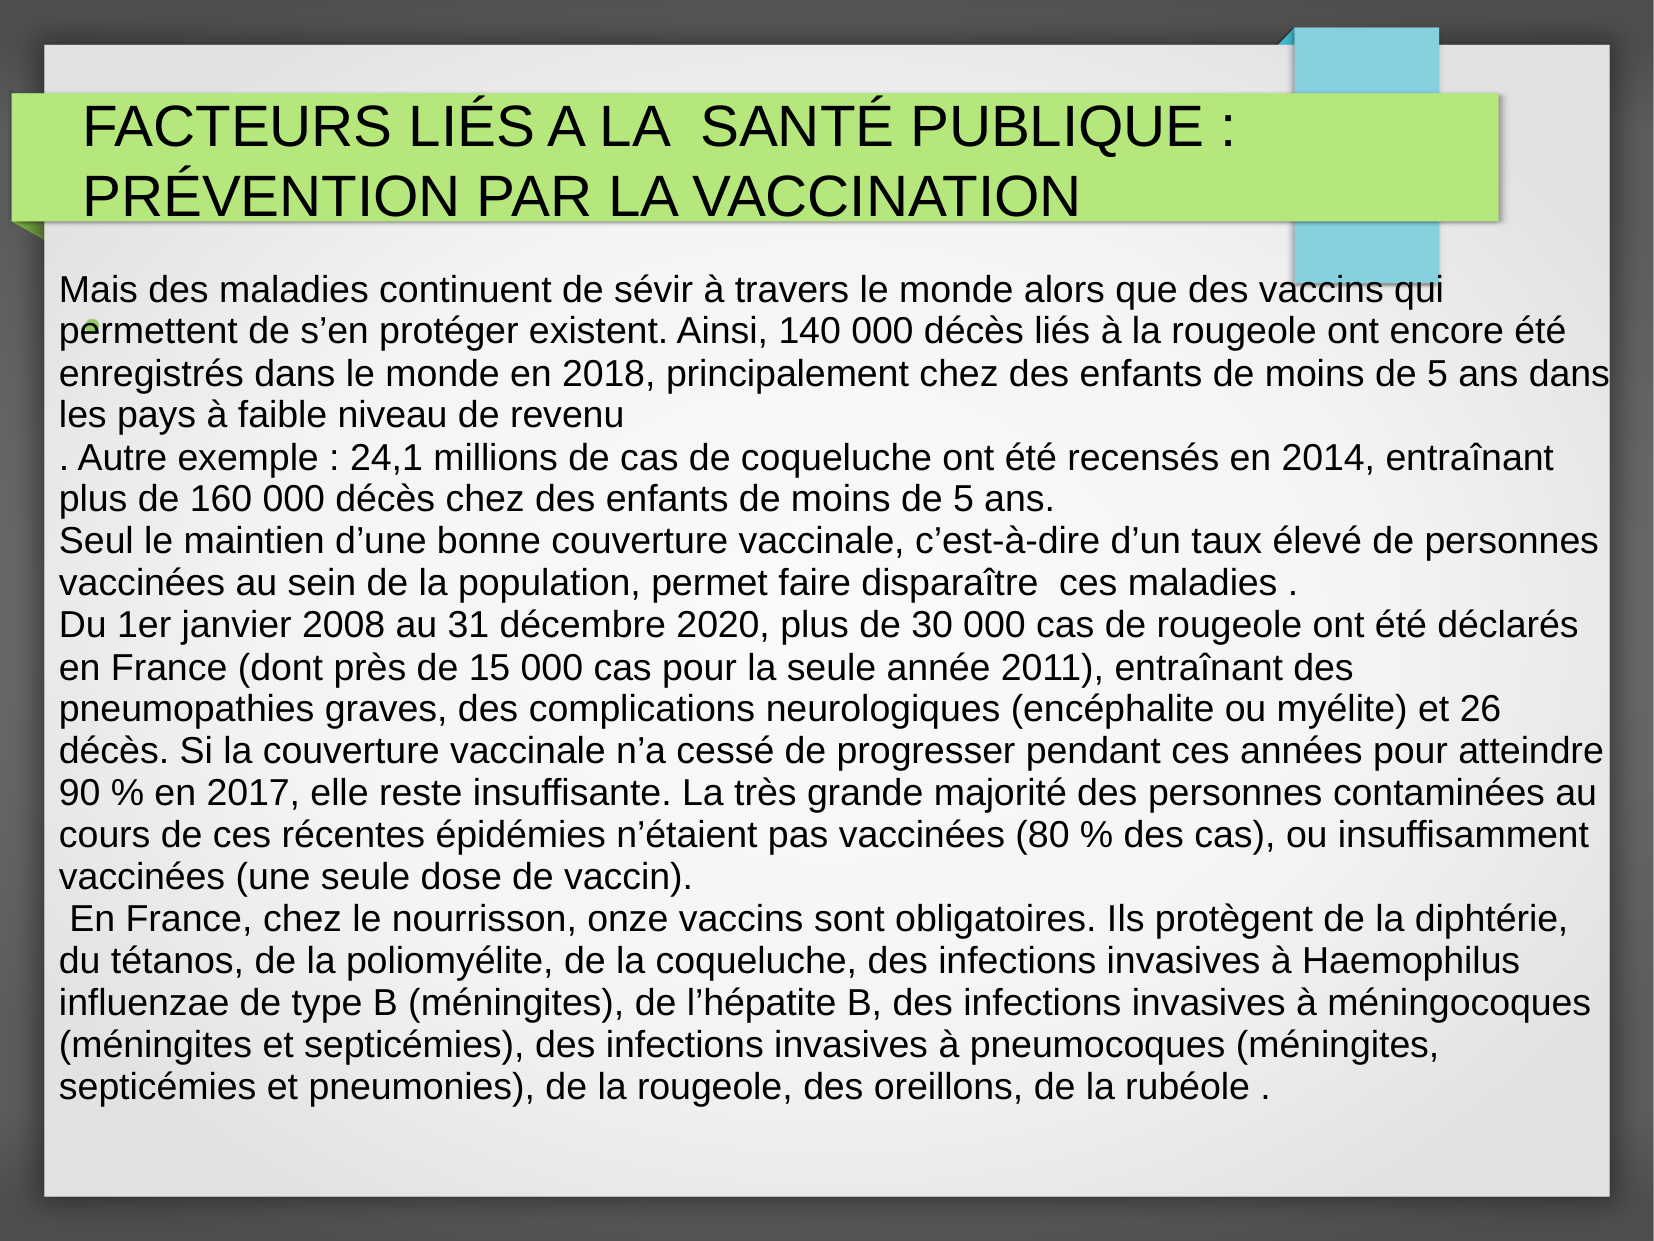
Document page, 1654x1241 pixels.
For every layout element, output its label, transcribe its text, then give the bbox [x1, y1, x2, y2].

title FACTEURS LIÉS A LA SANTÉ PUBLIQUE : PRÉVENTION PAR LA VACCINATION [82, 88, 1264, 218]
text_box Mais des maladies continuent de sévir à travers le monde alors que des vaccins qui permettent de s’en protéger existent. Ainsi, 140 000 décès liés à la rougeole ont encore été enregistrés dans le monde en 2018, principalement chez des enfants de moins de 5 ans dans les pays à faible niveau de revenu . Autre exemple : 24,1 millions de cas de coqueluche ont été recensés en 2014, entraînant plus de 160 000 décès chez des enfants de moins de 5 ans. Seul le maintien d’une bonne couverture vaccinale, c’est-à-dire d’un taux élevé de personnes vaccinées au sein de la population, permet faire disparaître ces maladies . Du 1er janvier 2008 au 31 décembre 2020, plus de 30 000 cas de rougeole ont été déclarés en France (dont près de 15 000 cas pour la seule année 2011), entraînant des pneumopathies graves, des complications neurologiques (encéphalite ou myélite) et 26 décès. Si la couverture vaccinale n’a cessé de progresser pendant ces années pour atteindre 90 % en 2017, elle reste insuffisante. La très grande majorité des personnes contaminées au cours de ces récentes épidémies n’étaient pas vaccinées (80 % des cas), ou insuffisamment vaccinées (une seule dose de vaccin). En France, chez le nourrisson, onze vaccins sont obligatoires. Ils protègent de la diphtérie, du tétanos, de la poliomyélite, de la coqueluche, des infections invasives à Haemophilus influenzae de type B (méningites), de l’hépatite B, des infections invasives à méningocoques (méningites et septicémies), des infections invasives à pneumocoques (méningites, septicémies et pneumonies), de la rougeole, des oreillons, de la rubéole . [44, 218, 1629, 1192]
